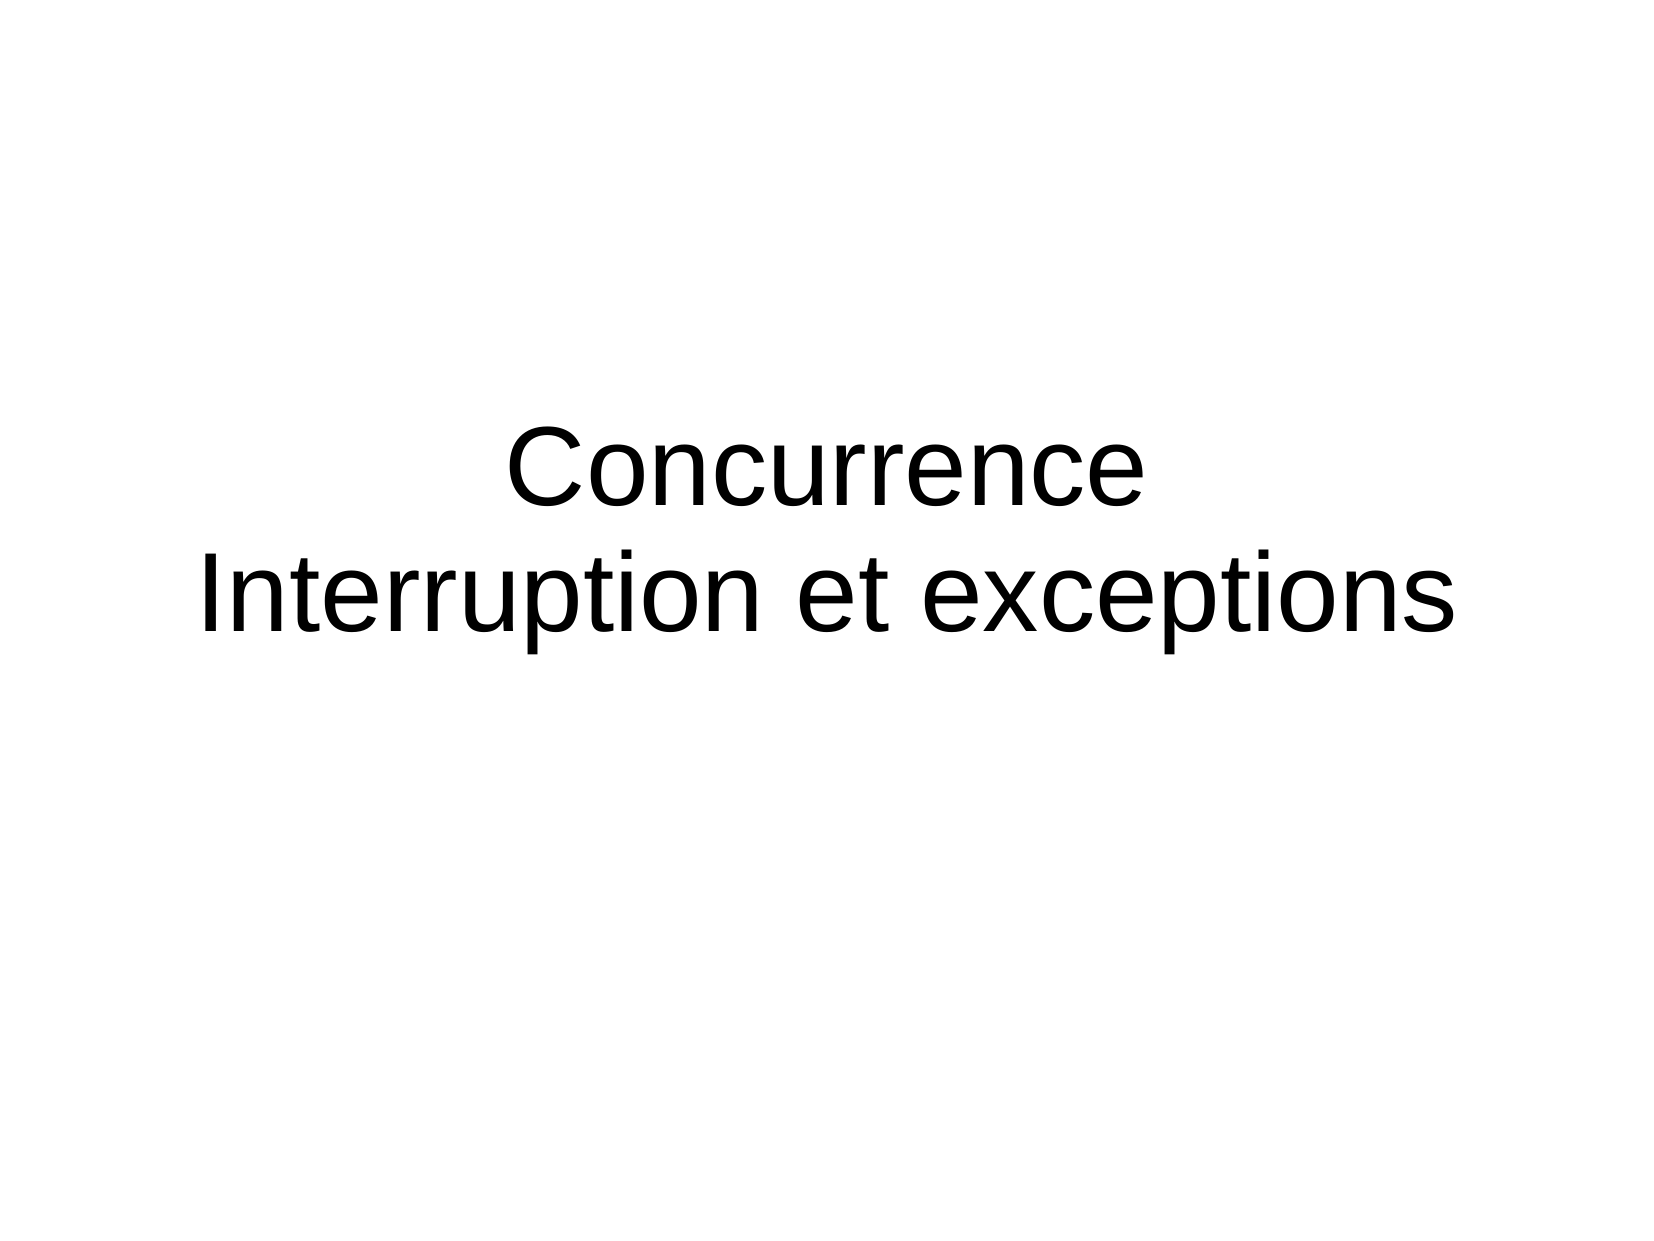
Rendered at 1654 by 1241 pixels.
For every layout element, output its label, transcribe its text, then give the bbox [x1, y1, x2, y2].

subtitle Concurrence Interruption et exceptions [82, 49, 1571, 1010]
